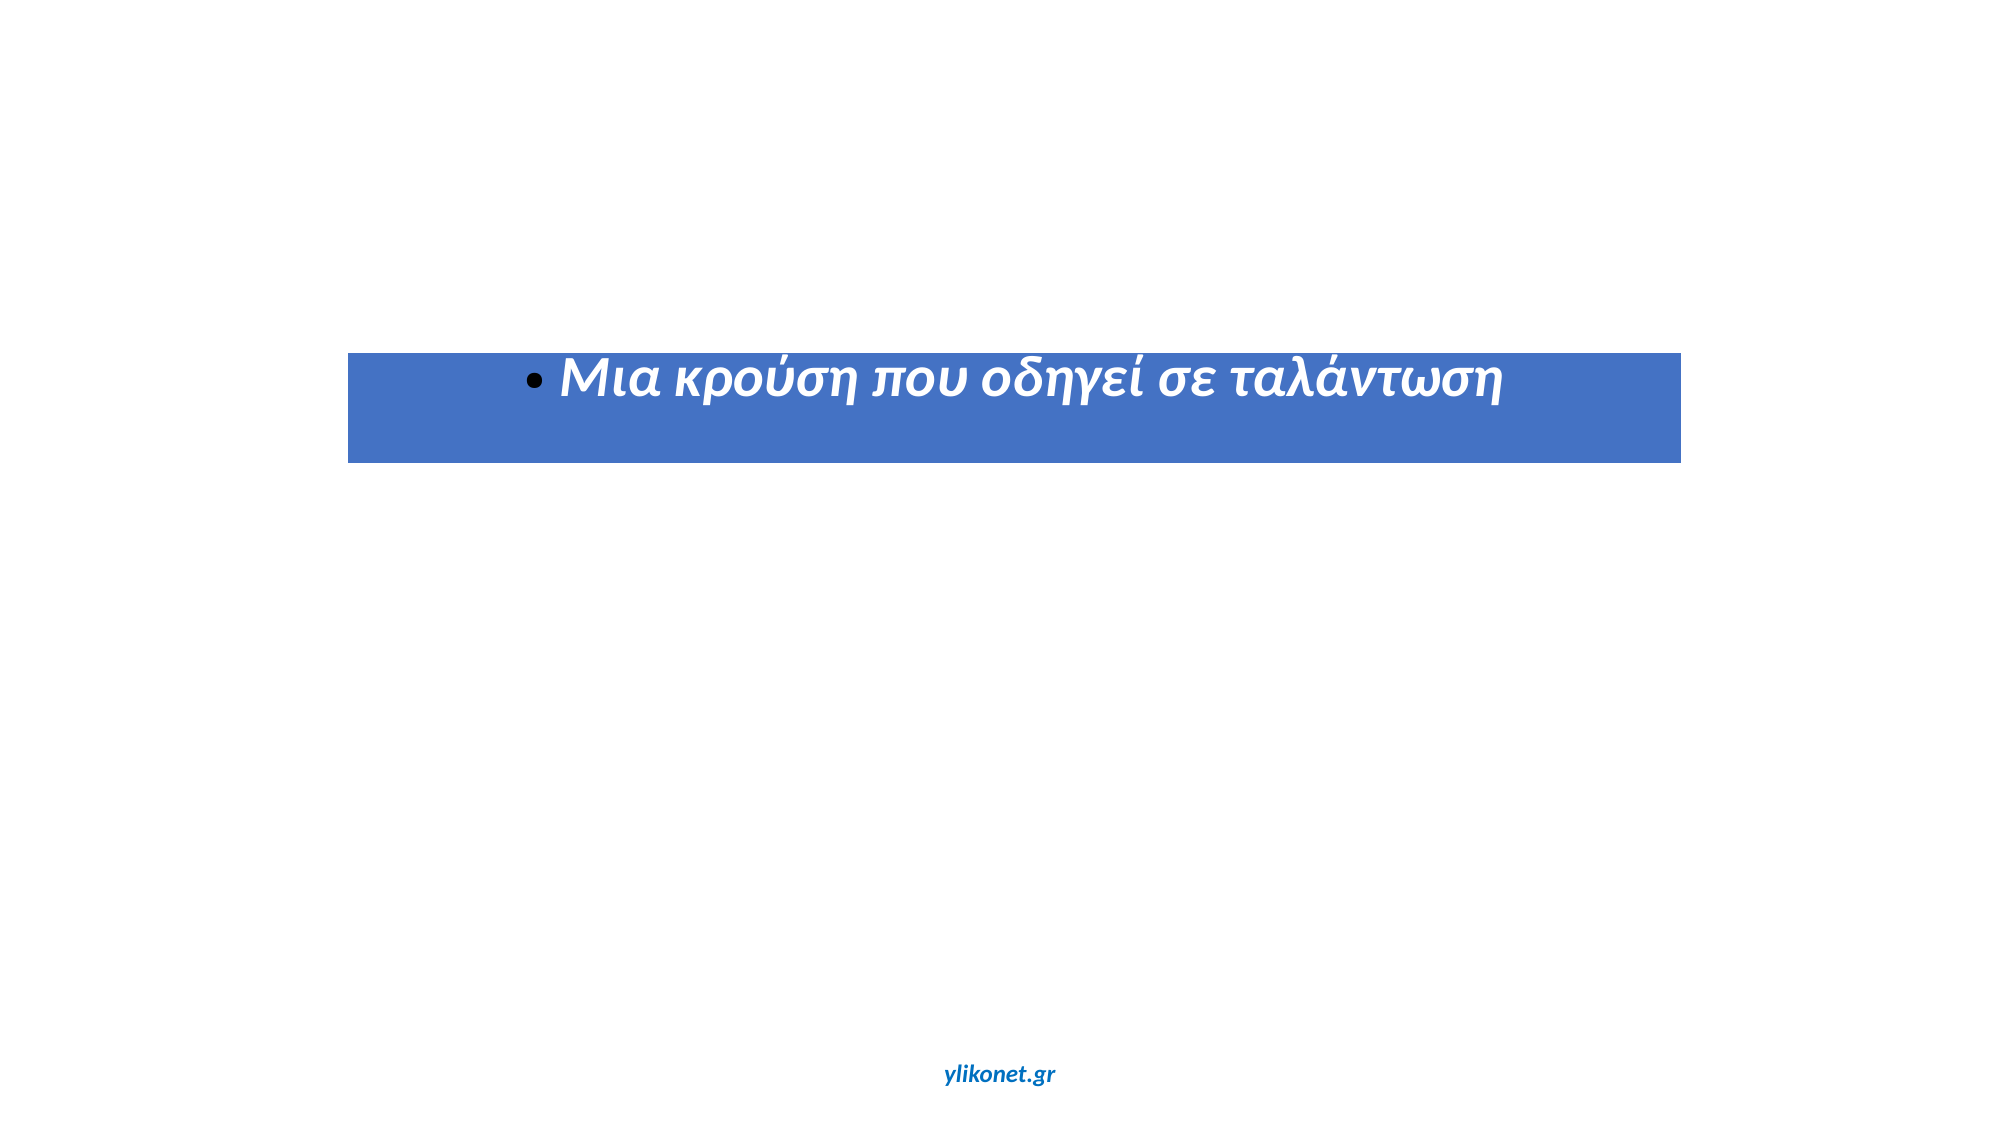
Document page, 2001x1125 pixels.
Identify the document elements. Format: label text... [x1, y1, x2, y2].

table_header Μια κρούση που οδηγεί σε ταλάντωση [348, 353, 1681, 463]
text_box ylikonet.gr [683, 1042, 1317, 1103]
